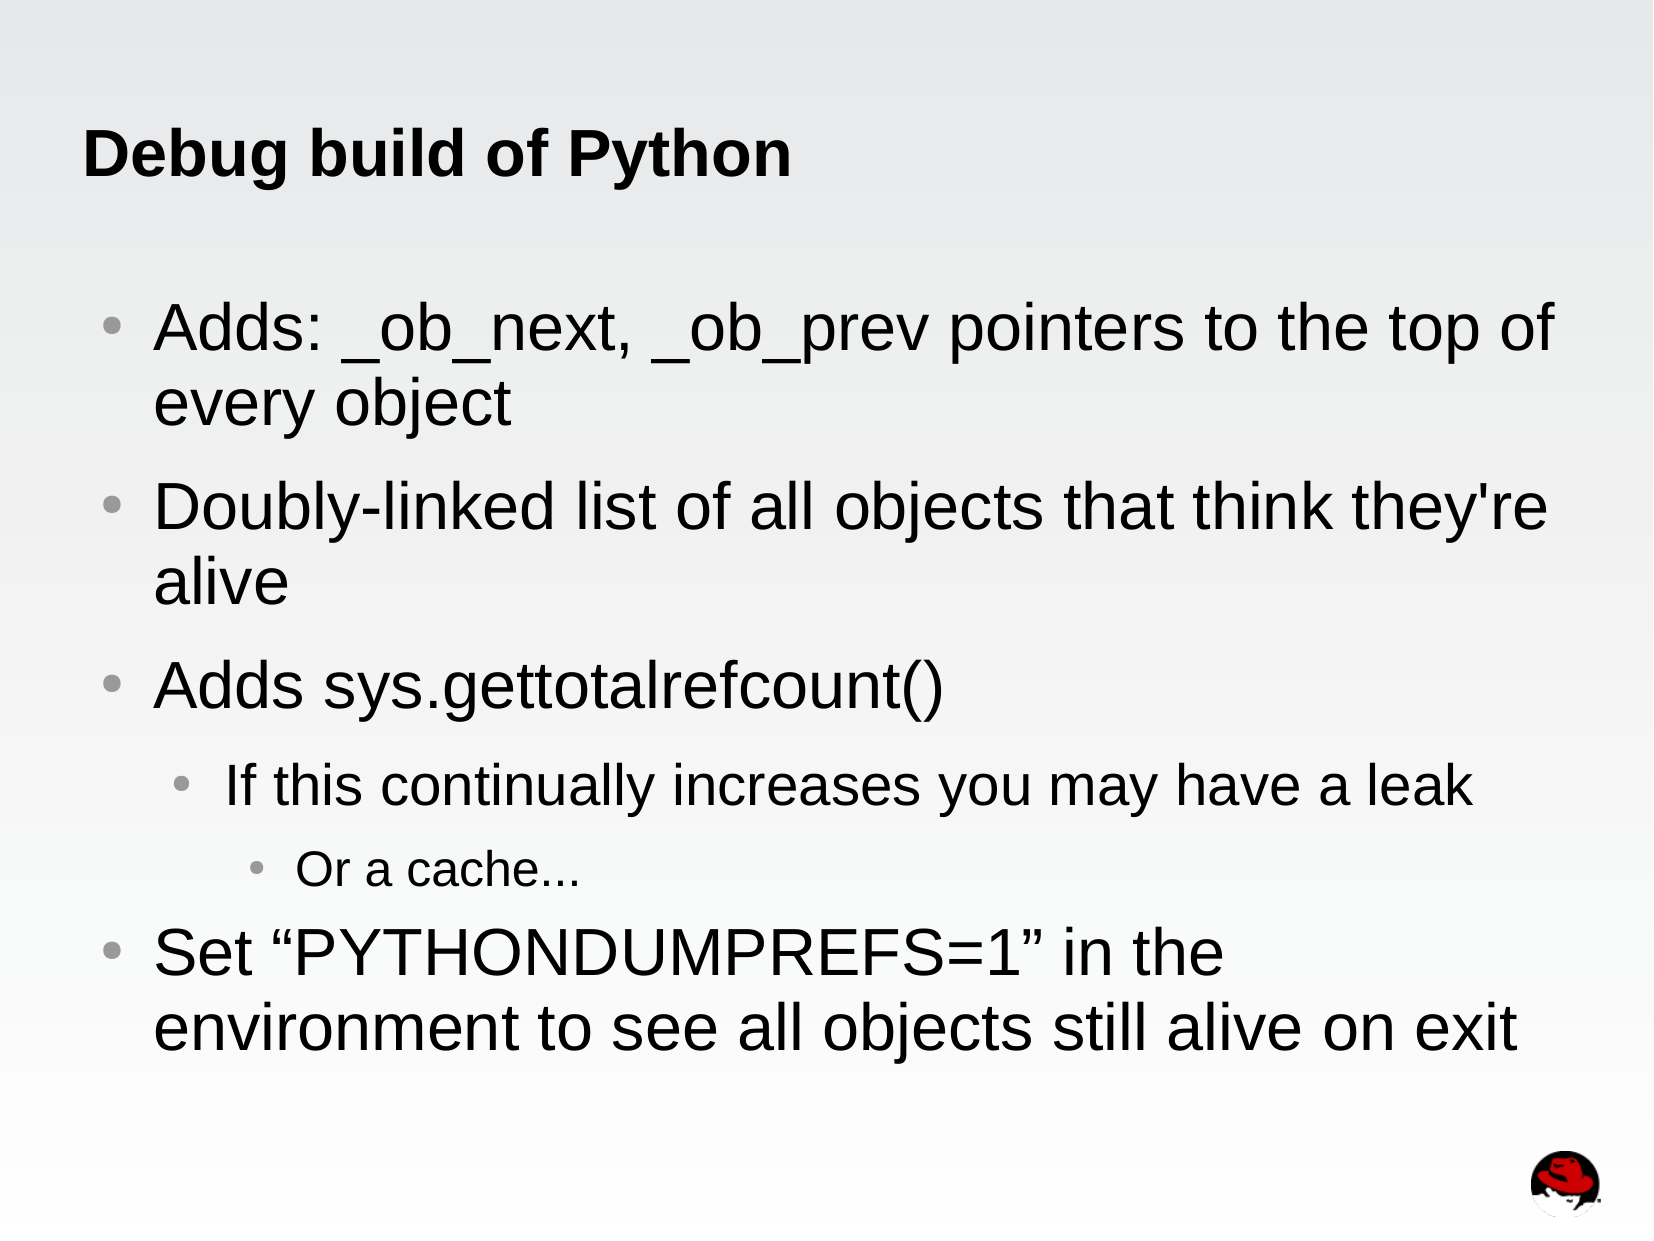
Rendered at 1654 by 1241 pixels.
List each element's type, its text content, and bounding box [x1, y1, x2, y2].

picture [0, 0, 1654, 1241]
list Adds: _ob_next, _ob_prev pointers to the top of every object Doubly-linked list of all objects that think they're alive Adds sys.gettotalrefcount() If this continually increases you may have a leak Or a cache... Set “PYTHONDUMPREFS=1” in the environment to see all objects still alive on exit [82, 290, 1571, 1169]
title Debug build of Python [82, 56, 1571, 250]
